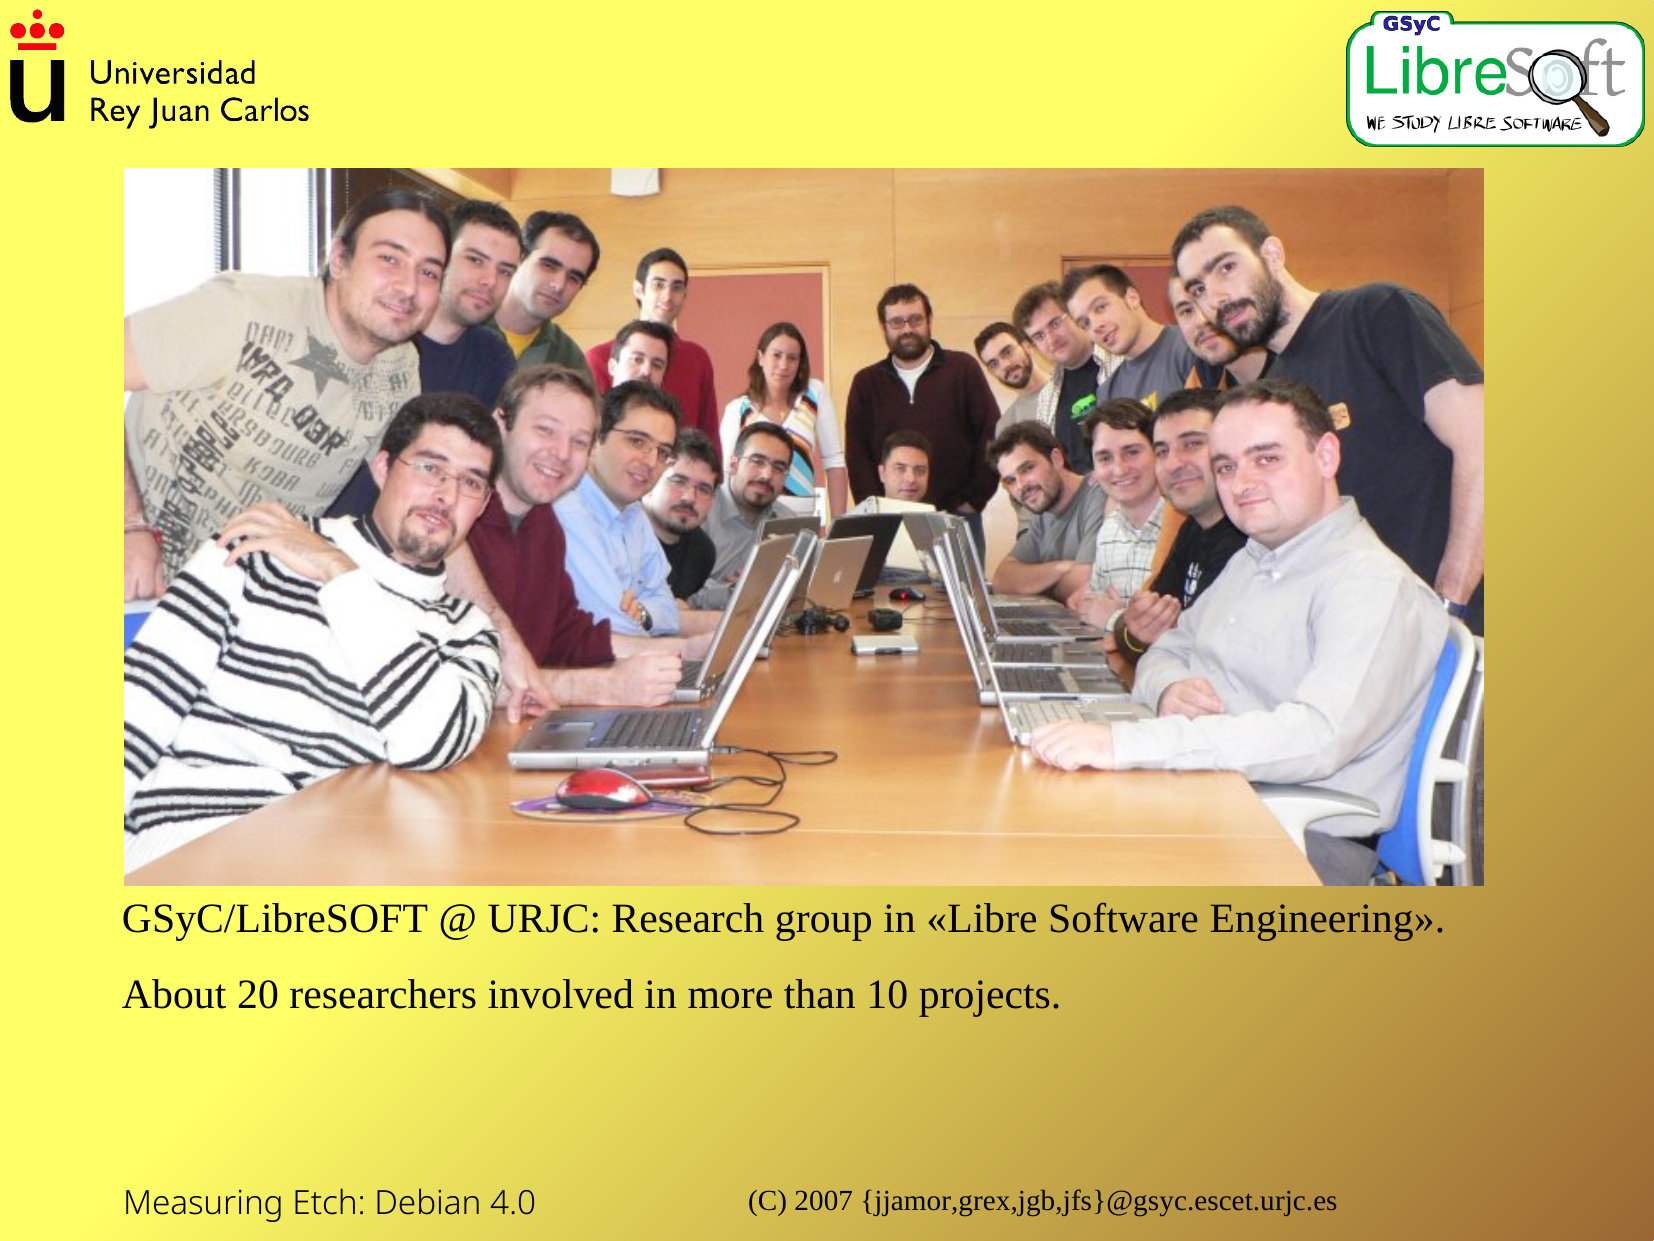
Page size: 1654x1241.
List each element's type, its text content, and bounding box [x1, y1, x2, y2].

list GSyC/LibreSOFT @ URJC: Research group in «Libre Software Engineering». About 20 researchers involved in more than 10 projects. [104, 895, 1517, 1110]
picture [1346, 11, 1645, 147]
picture [124, 168, 1484, 886]
picture [10, 9, 309, 129]
